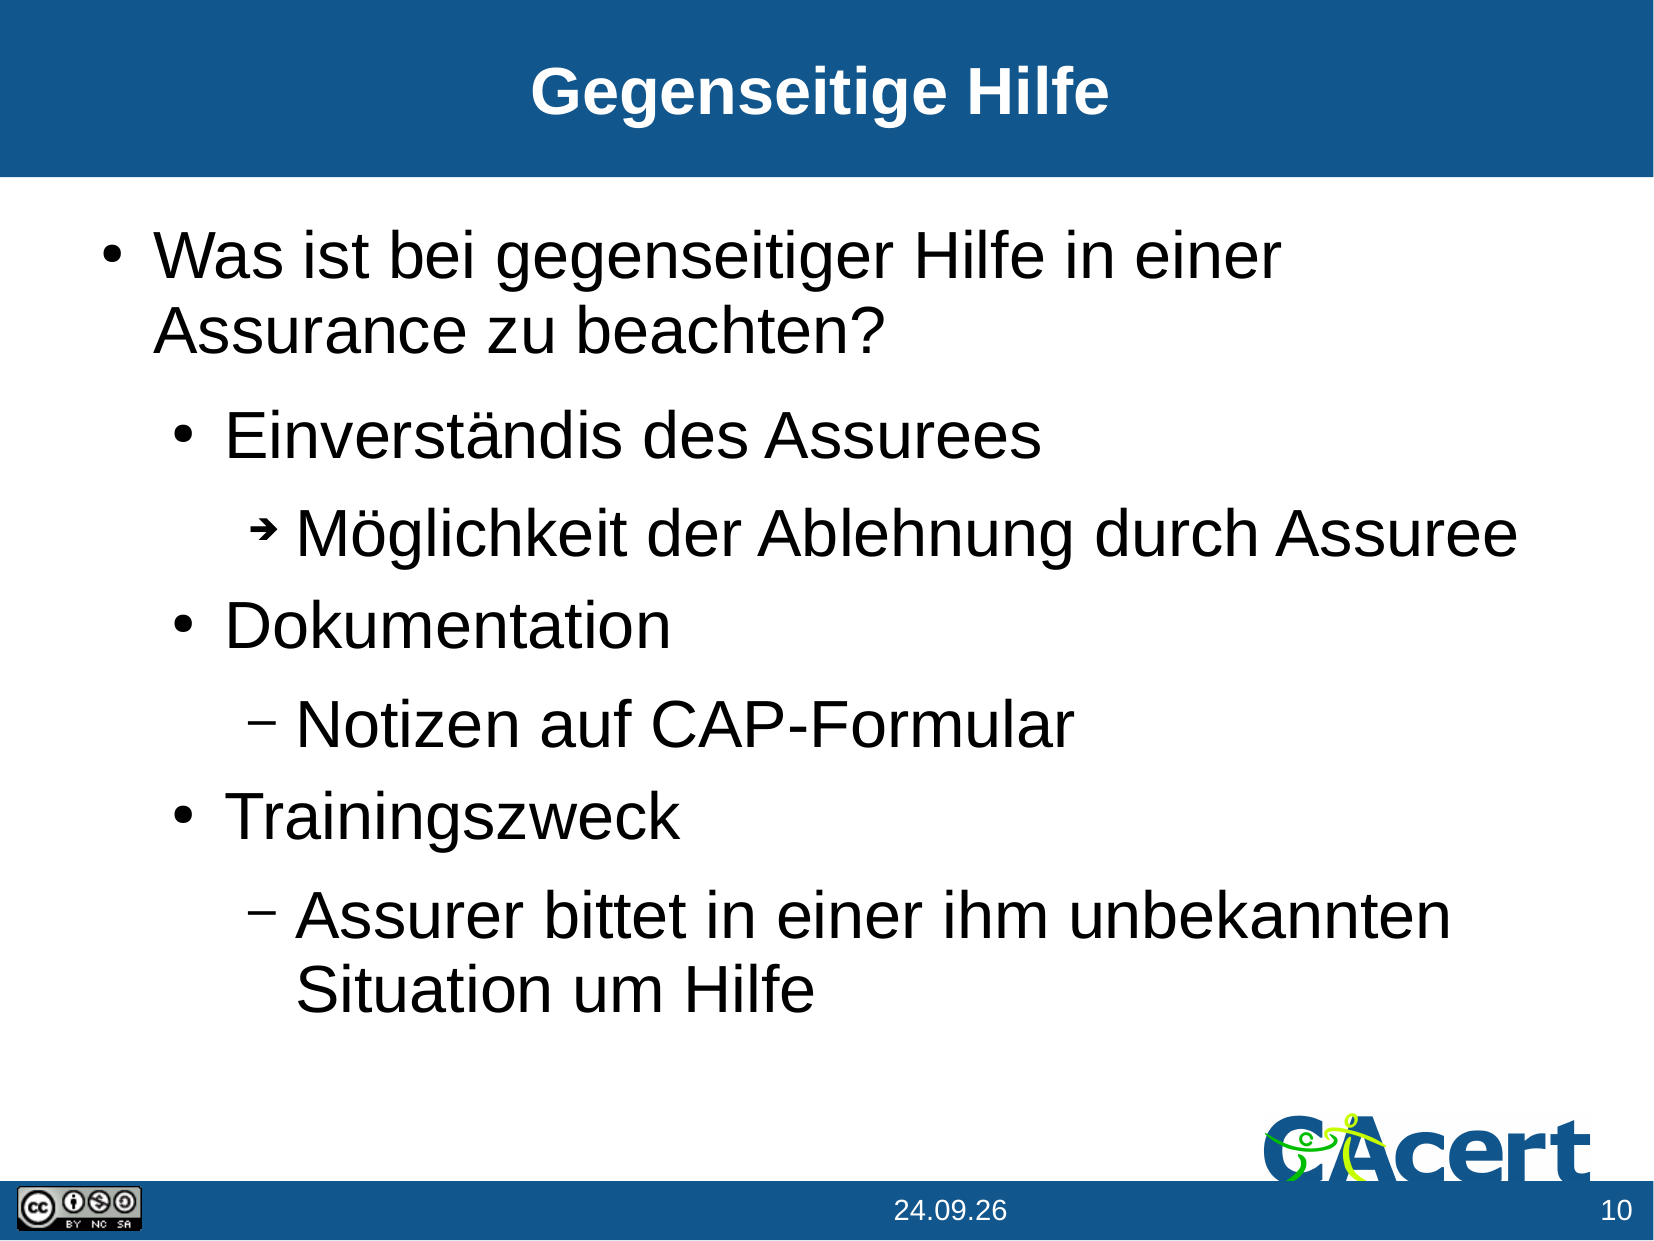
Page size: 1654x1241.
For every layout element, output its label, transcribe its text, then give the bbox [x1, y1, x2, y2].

list Was ist bei gegenseitiger Hilfe in einer Assurance zu beachten? Einverständis des Assurees Möglichkeit der Ablehnung durch Assuree Dokumentation Notizen auf CAP-Formular Trainingszweck Assurer bittet in einer ihm unbekannten Situation um Hilfe [82, 218, 1571, 1091]
title Gegenseitige Hilfe [76, 17, 1565, 166]
picture [1263, 1112, 1591, 1181]
picture [17, 1186, 142, 1231]
